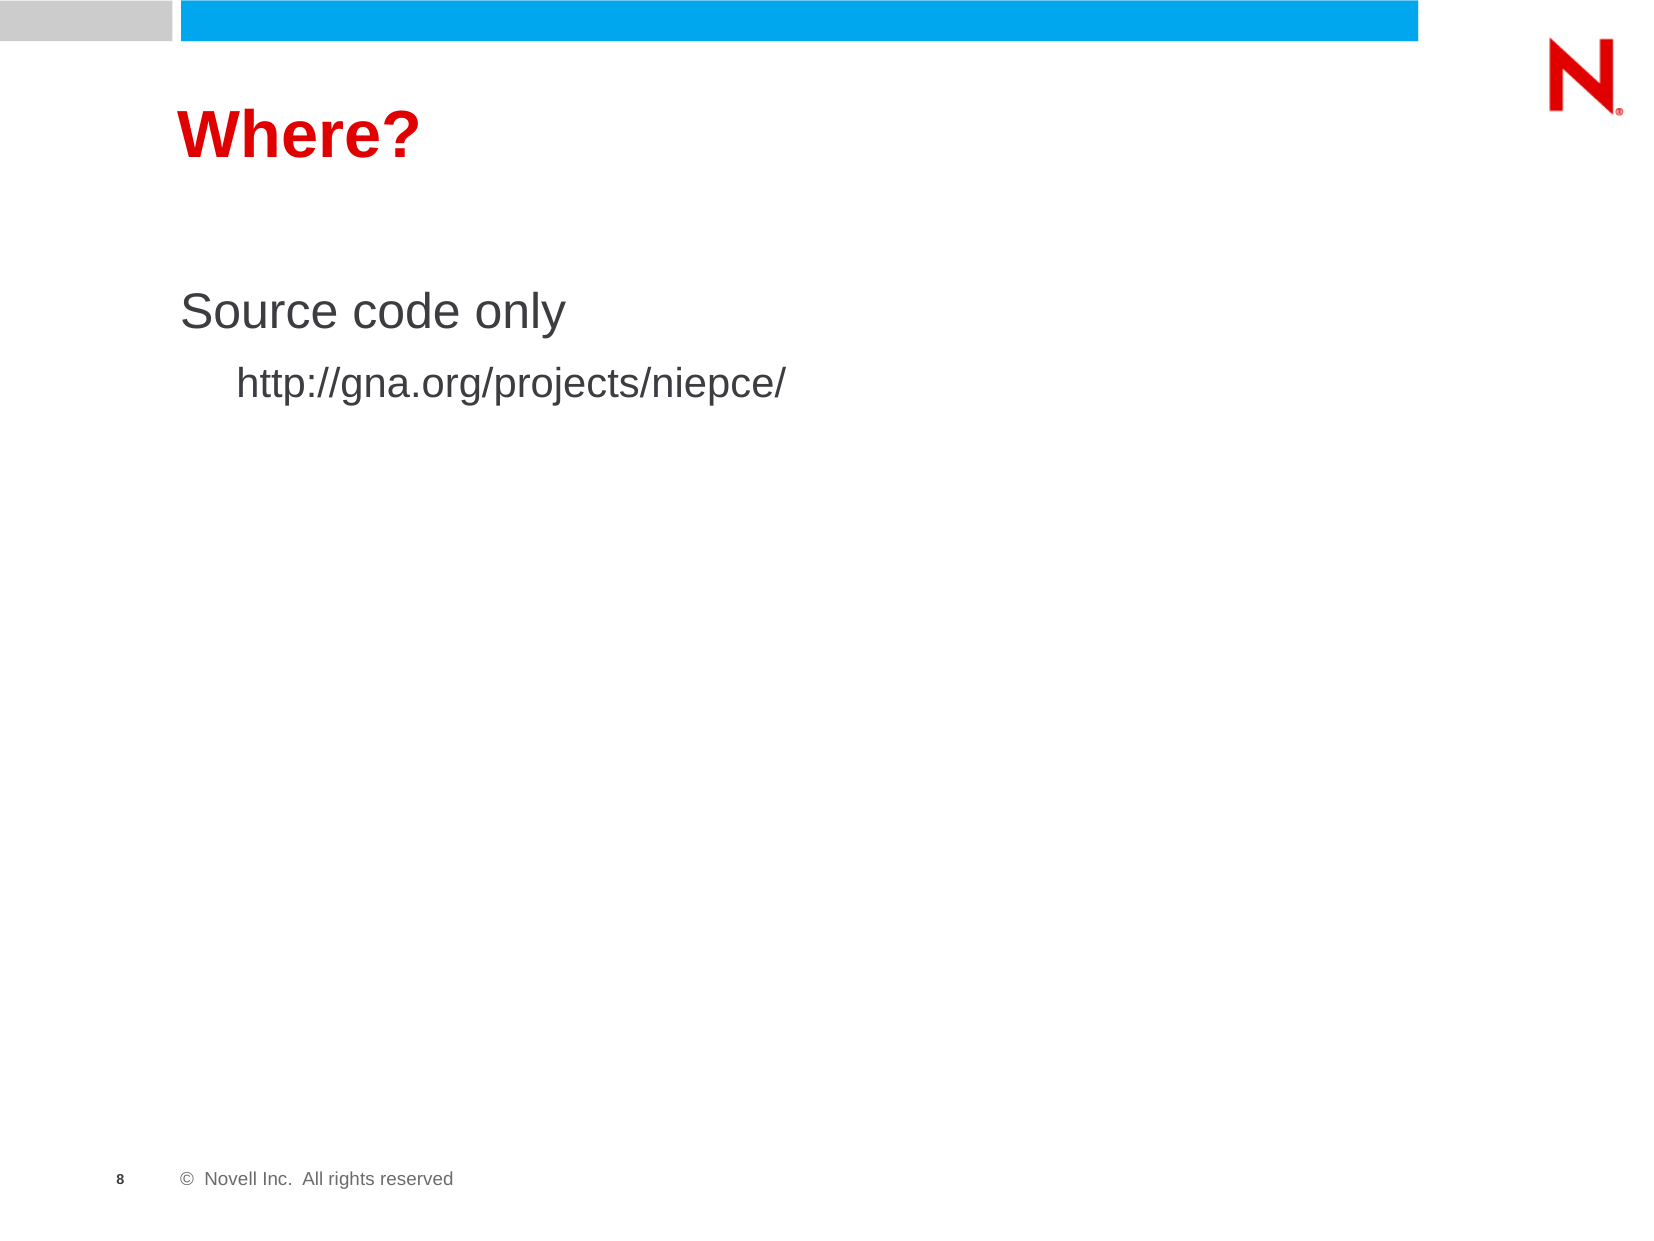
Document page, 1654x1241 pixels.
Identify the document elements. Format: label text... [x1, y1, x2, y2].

picture [1547, 35, 1624, 117]
title Where? [177, 46, 1525, 226]
list Source code only http://gna.org/projects/niepce/ [180, 280, 1547, 1087]
